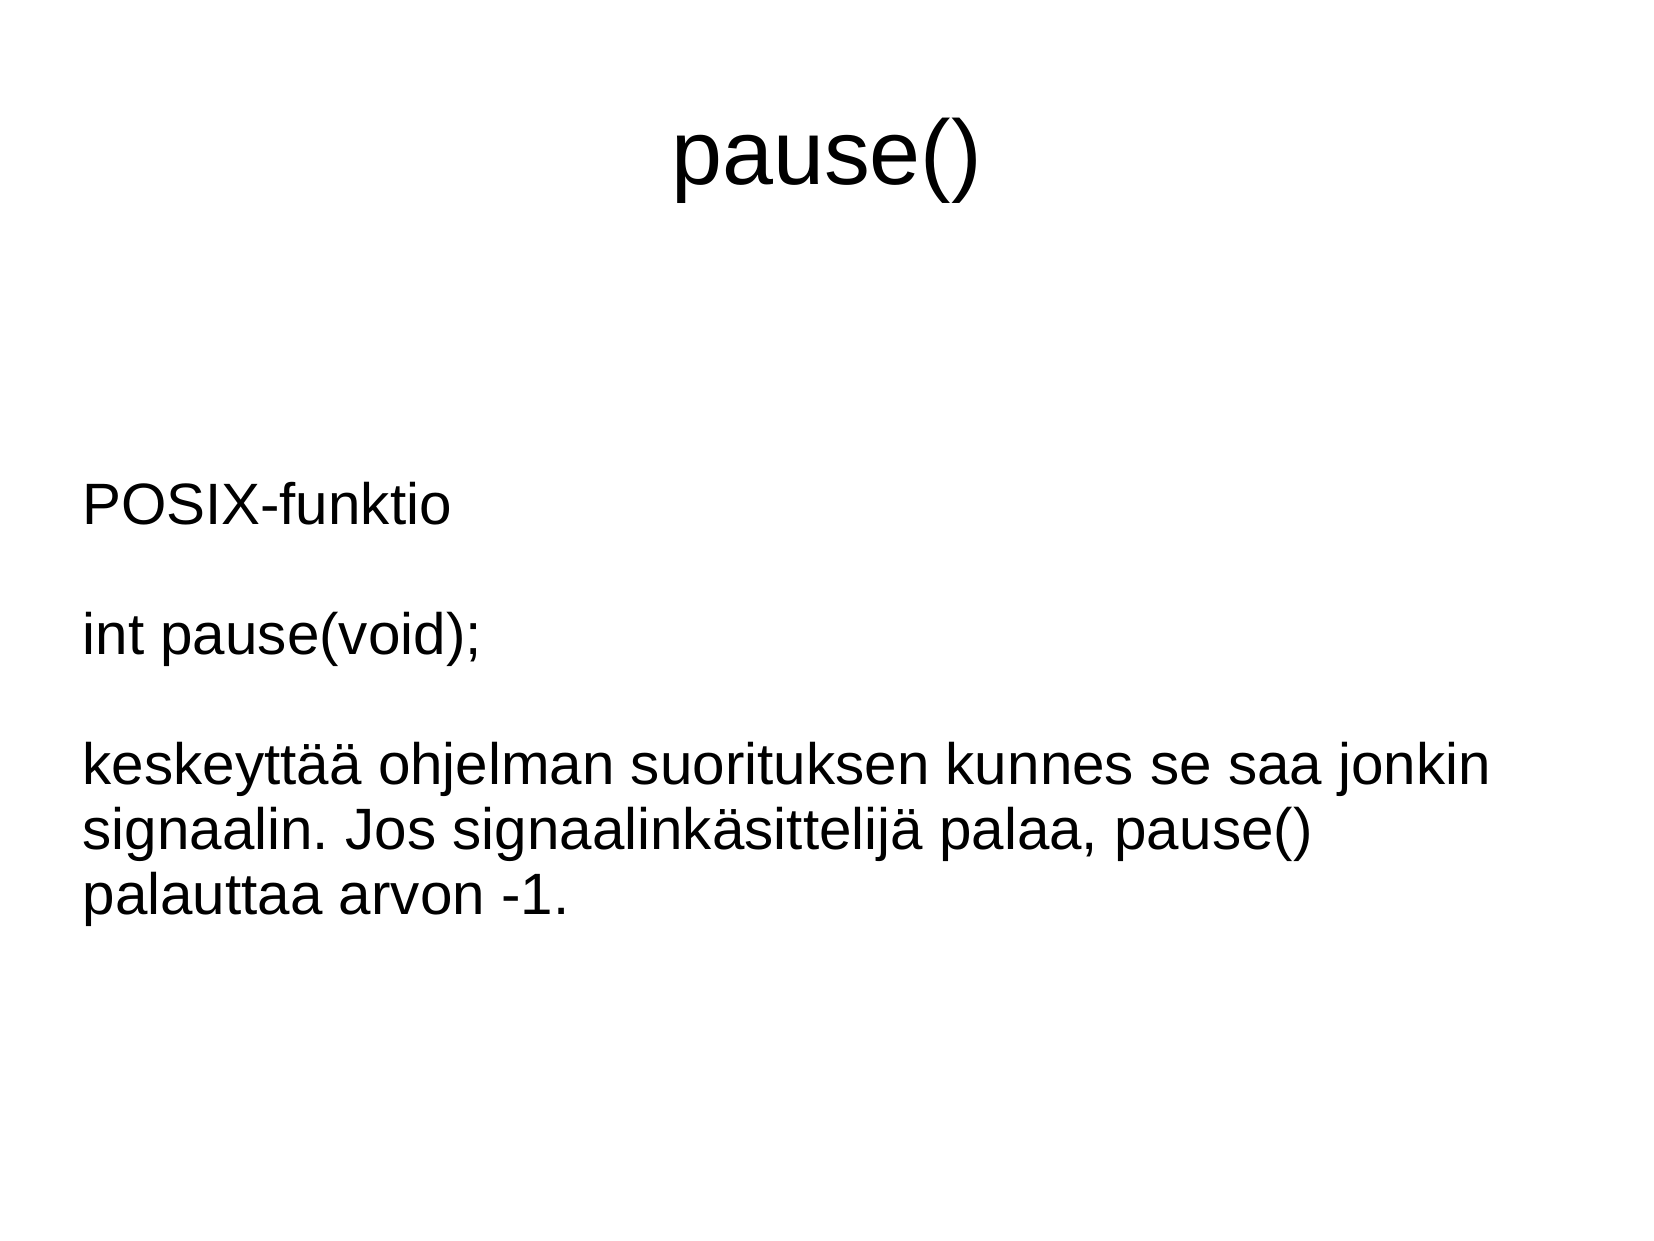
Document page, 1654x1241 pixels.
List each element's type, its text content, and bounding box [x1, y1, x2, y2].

subtitle POSIX-funktio int pause(void); keskeyttää ohjelman suorituksen kunnes se saa jonkin signaalin. Jos signaalinkäsittelijä palaa, pause() palauttaa arvon -1. [82, 297, 1571, 1102]
title pause() [82, 56, 1571, 250]
